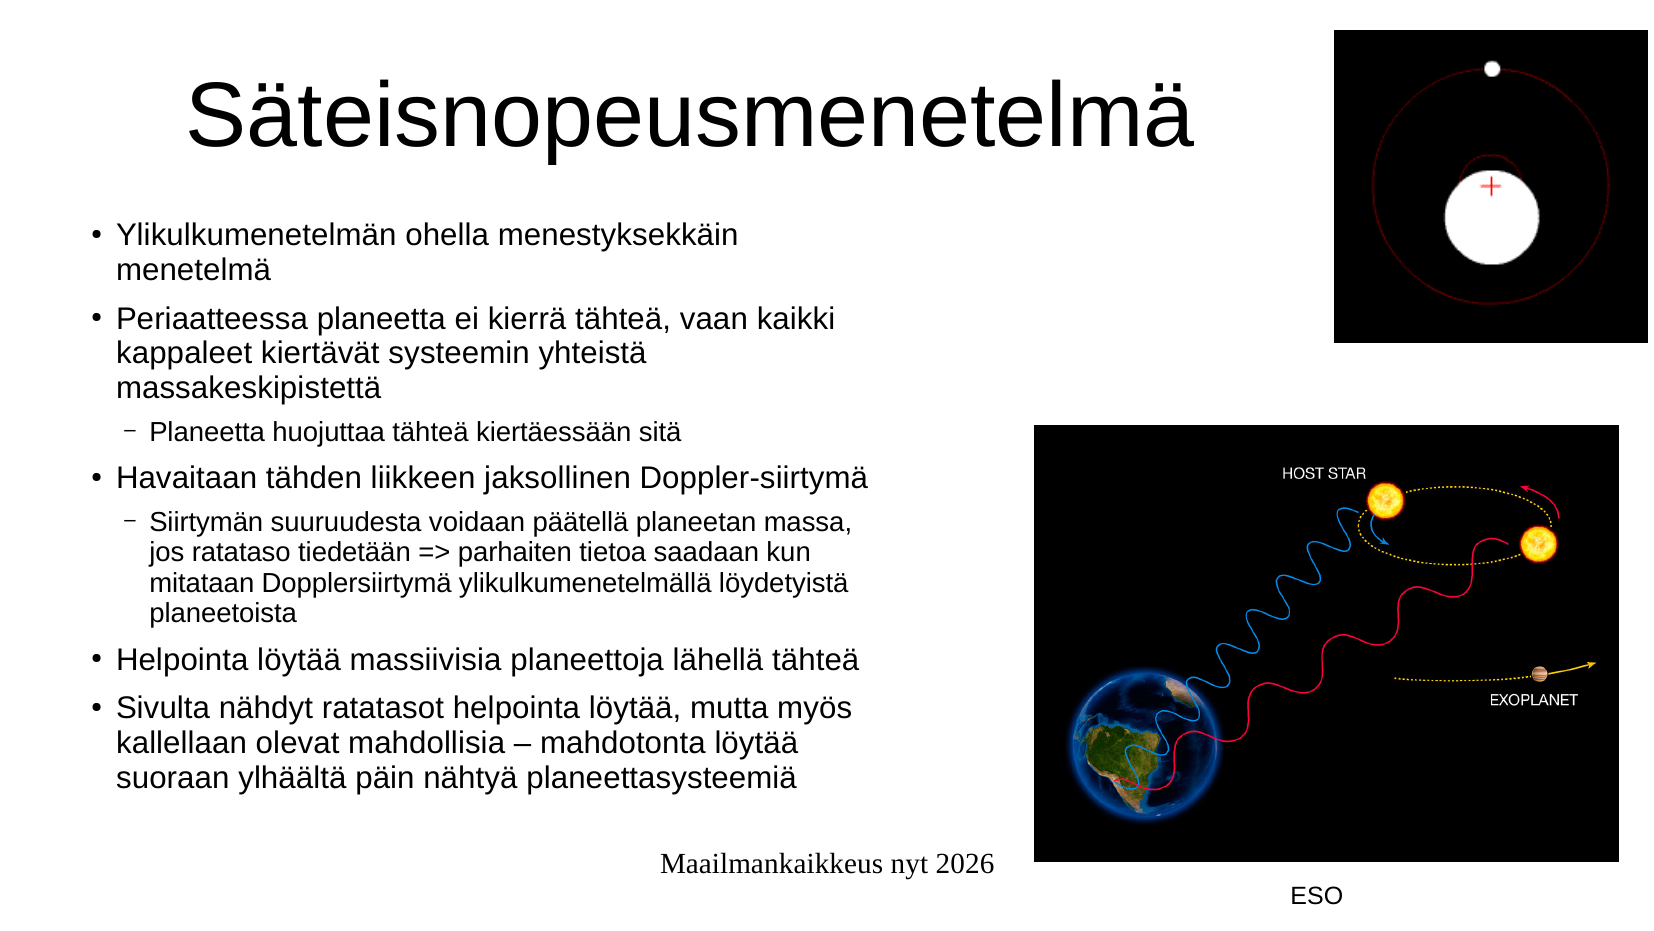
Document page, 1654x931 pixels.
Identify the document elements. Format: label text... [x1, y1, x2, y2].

picture [1334, 30, 1648, 343]
text_box ESO [1275, 874, 1359, 917]
list Ylikulkumenetelmän ohella menestyksekkäin menetelmä Periaatteessa planeetta ei kierrä tähteä, vaan kaikki kappaleet kiertävät systeemin yhteistä massakeskipistettä Planeetta huojuttaa tähteä kiertäessään sitä Havaitaan tähden liikkeen jaksollinen Doppler-siirtymä Siirtymän suuruudesta voidaan päätellä planeetan massa, jos ratataso tiedetään => parhaiten tietoa saadaan kun mitataan Dopplersiirtymä ylikulkumenetelmällä löydetyistä planeetoista Helpointa löytää massiivisia planeettoja lähellä tähteä Sivulta nähdyt ratatasot helpointa löytää, mutta myös kallellaan olevat mahdollisia – mahdotonta löytää suoraan ylhäältä päin nähtyä planeettasysteemiä [82, 217, 875, 827]
title Säteisnopeusmenetelmä [82, 37, 1300, 193]
picture [1034, 425, 1619, 862]
